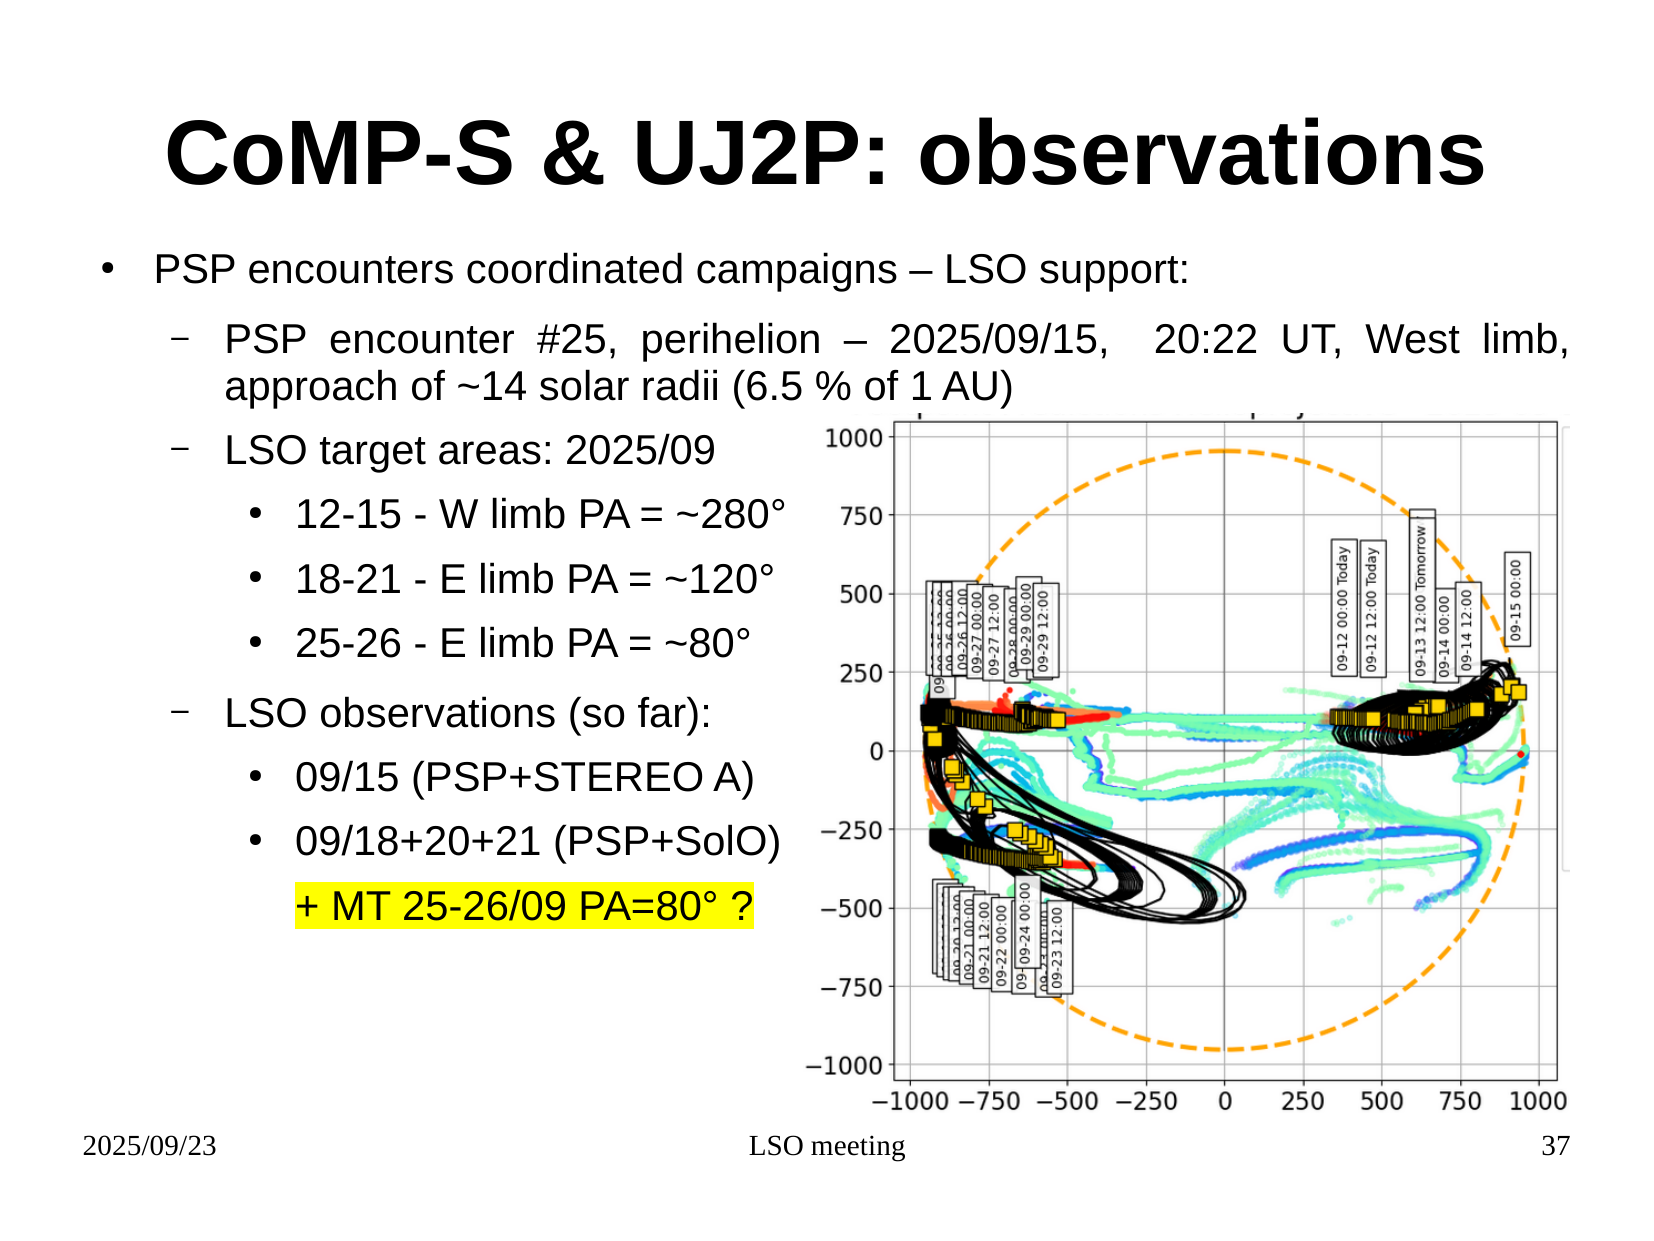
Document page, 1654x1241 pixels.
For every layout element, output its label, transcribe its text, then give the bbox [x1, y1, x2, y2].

title CoMP-S & UJ2P: observations [82, 49, 1571, 183]
picture [799, 413, 1570, 1119]
list PSP encounters coordinated campaigns – LSO support: PSP encounter #25, perihelion – 2025/09/15, 20:22 UT, West limb, approach of ~14 solar radii (6.5 % of 1 AU) LSO target areas: 2025/09 12-15 - W limb PA = ~280° 18-21 - E limb PA = ~120° 25-26 - E limb PA = ~80° LSO observations (so far): 09/15 (PSP+STEREO A) 09/18+20+21 (PSP+SolO) + MT 25-26/09 PA=80° ? [82, 183, 1571, 1126]
